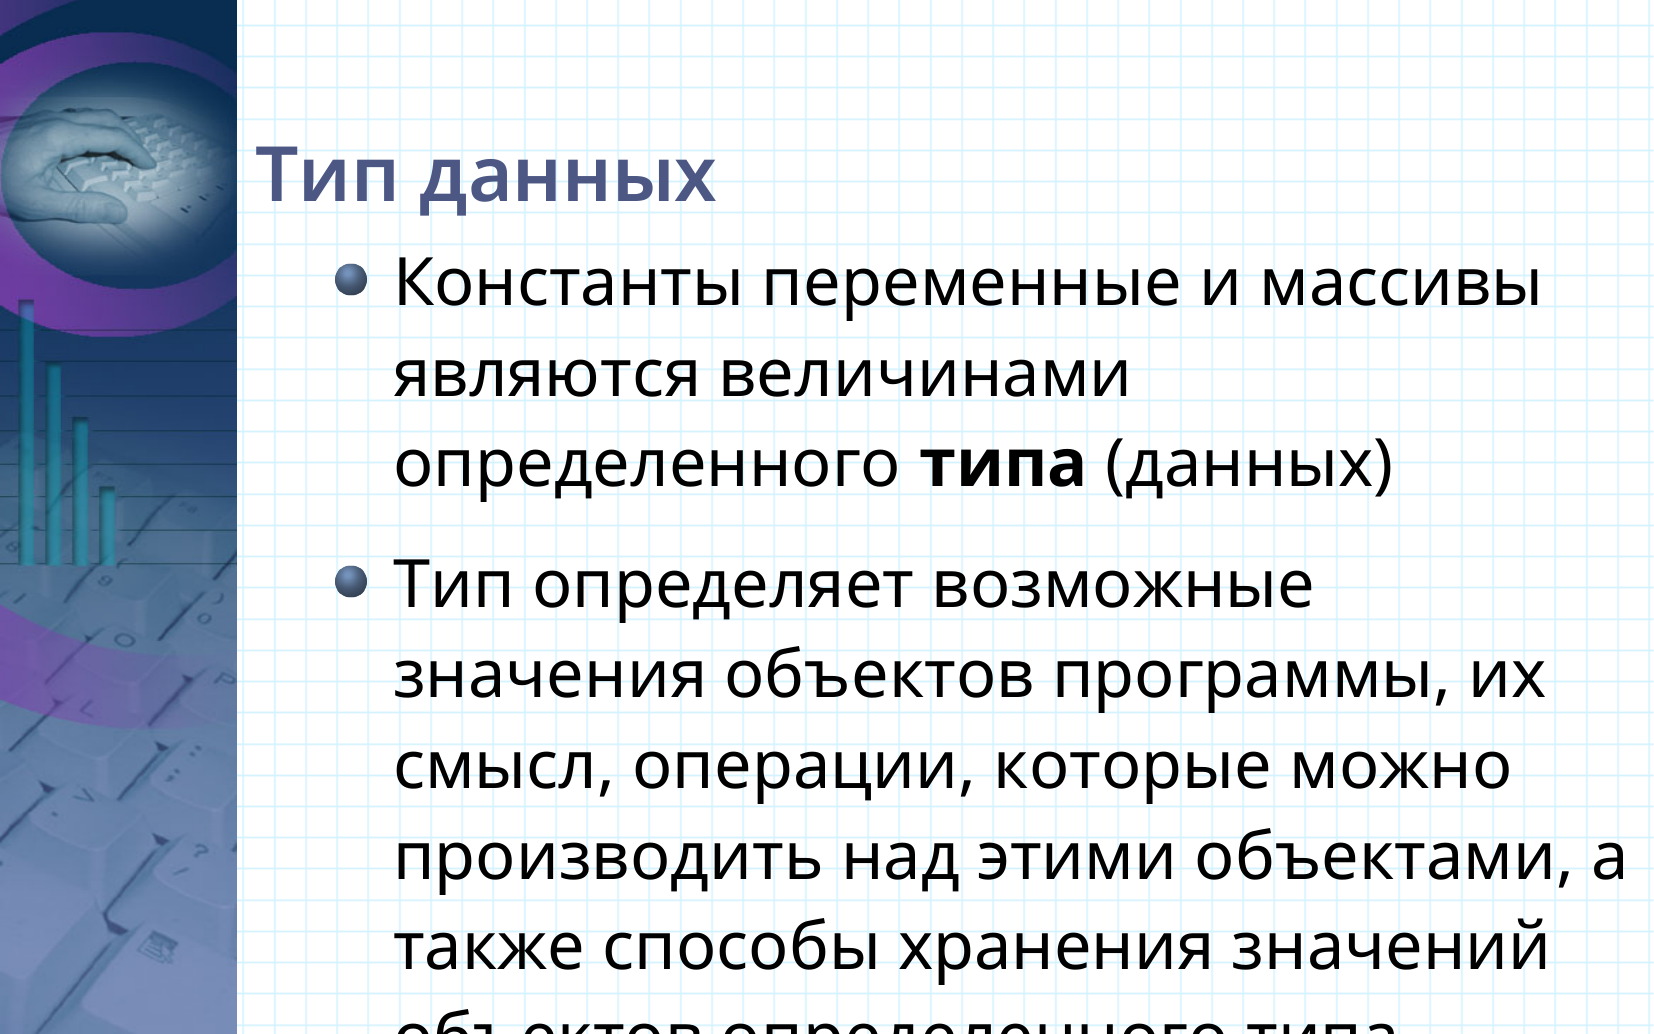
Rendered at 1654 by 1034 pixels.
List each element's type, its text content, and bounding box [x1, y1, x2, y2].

picture [731, 1029, 749, 1034]
list Константы переменные и массивы являются величинами определенного типа (данных) Тип определяет возможные значения объектов программы, их смысл, операции, которые можно производить над этими объектами, а также способы хранения значений объектов определенного типа [252, 233, 1638, 984]
picture [531, 1028, 547, 1034]
picture [1007, 1028, 1023, 1034]
picture [899, 1029, 908, 1034]
title Тип данных [254, 85, 1640, 259]
picture [1130, 1029, 1148, 1034]
picture [635, 1029, 653, 1034]
picture [0, 0, 1654, 1034]
picture [677, 1029, 693, 1034]
picture [1332, 1029, 1350, 1034]
picture [816, 1029, 833, 1034]
picture [404, 1029, 422, 1034]
picture [974, 1029, 985, 1034]
picture [773, 1029, 791, 1034]
picture [855, 1028, 871, 1034]
picture [1199, 1029, 1217, 1034]
picture [931, 1028, 947, 1034]
